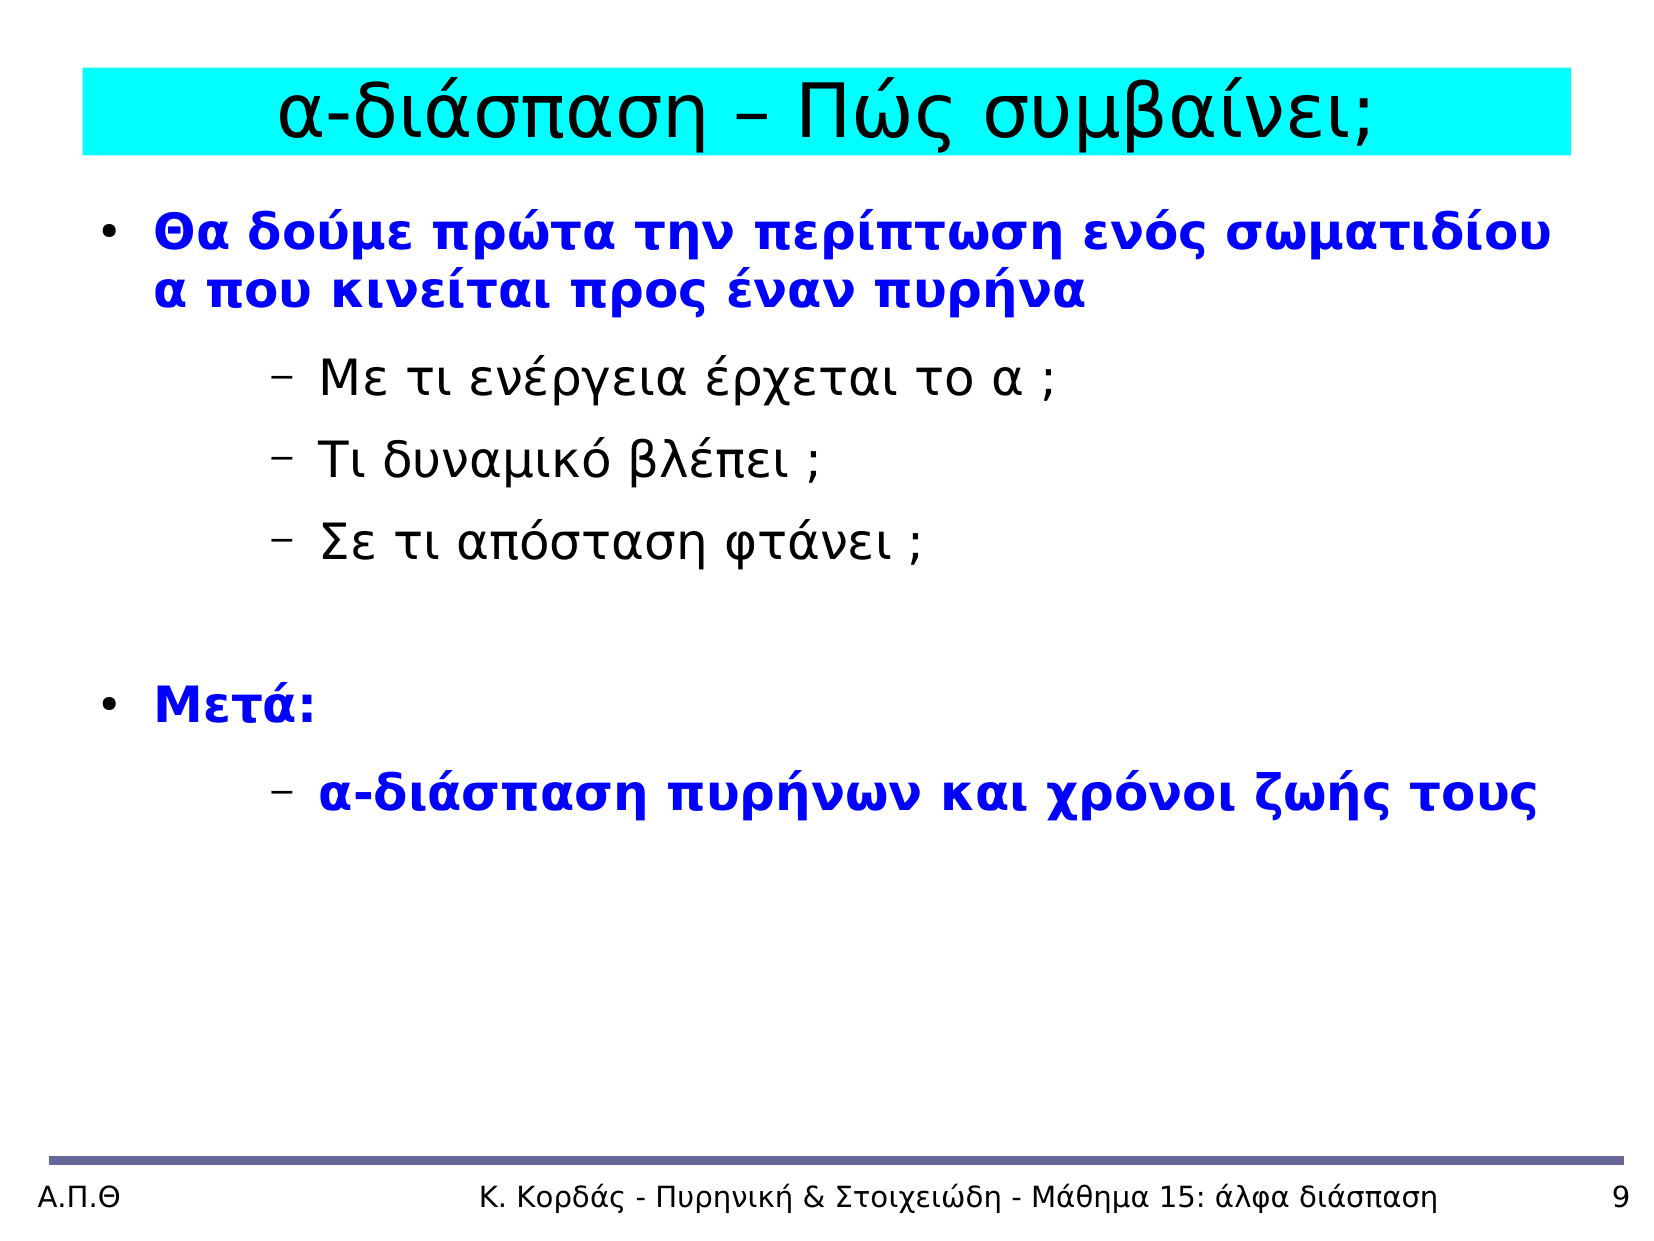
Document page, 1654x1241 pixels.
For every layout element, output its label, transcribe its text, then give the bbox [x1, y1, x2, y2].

list Θα δούμε πρώτα την περίπτωση ενός σωματιδίου α που κινείται προς έναν πυρήνα Με τι ενέργεια έρχεται το α ; Τι δυναμικό βλέπει ; Σε τι απόσταση φτάνει ; Μετά: α-διάσπαση πυρήνων και χρόνοι ζωής τους [82, 203, 1571, 1165]
title α-διάσπαση – Πώς συμβαίνει; [82, 67, 1571, 156]
